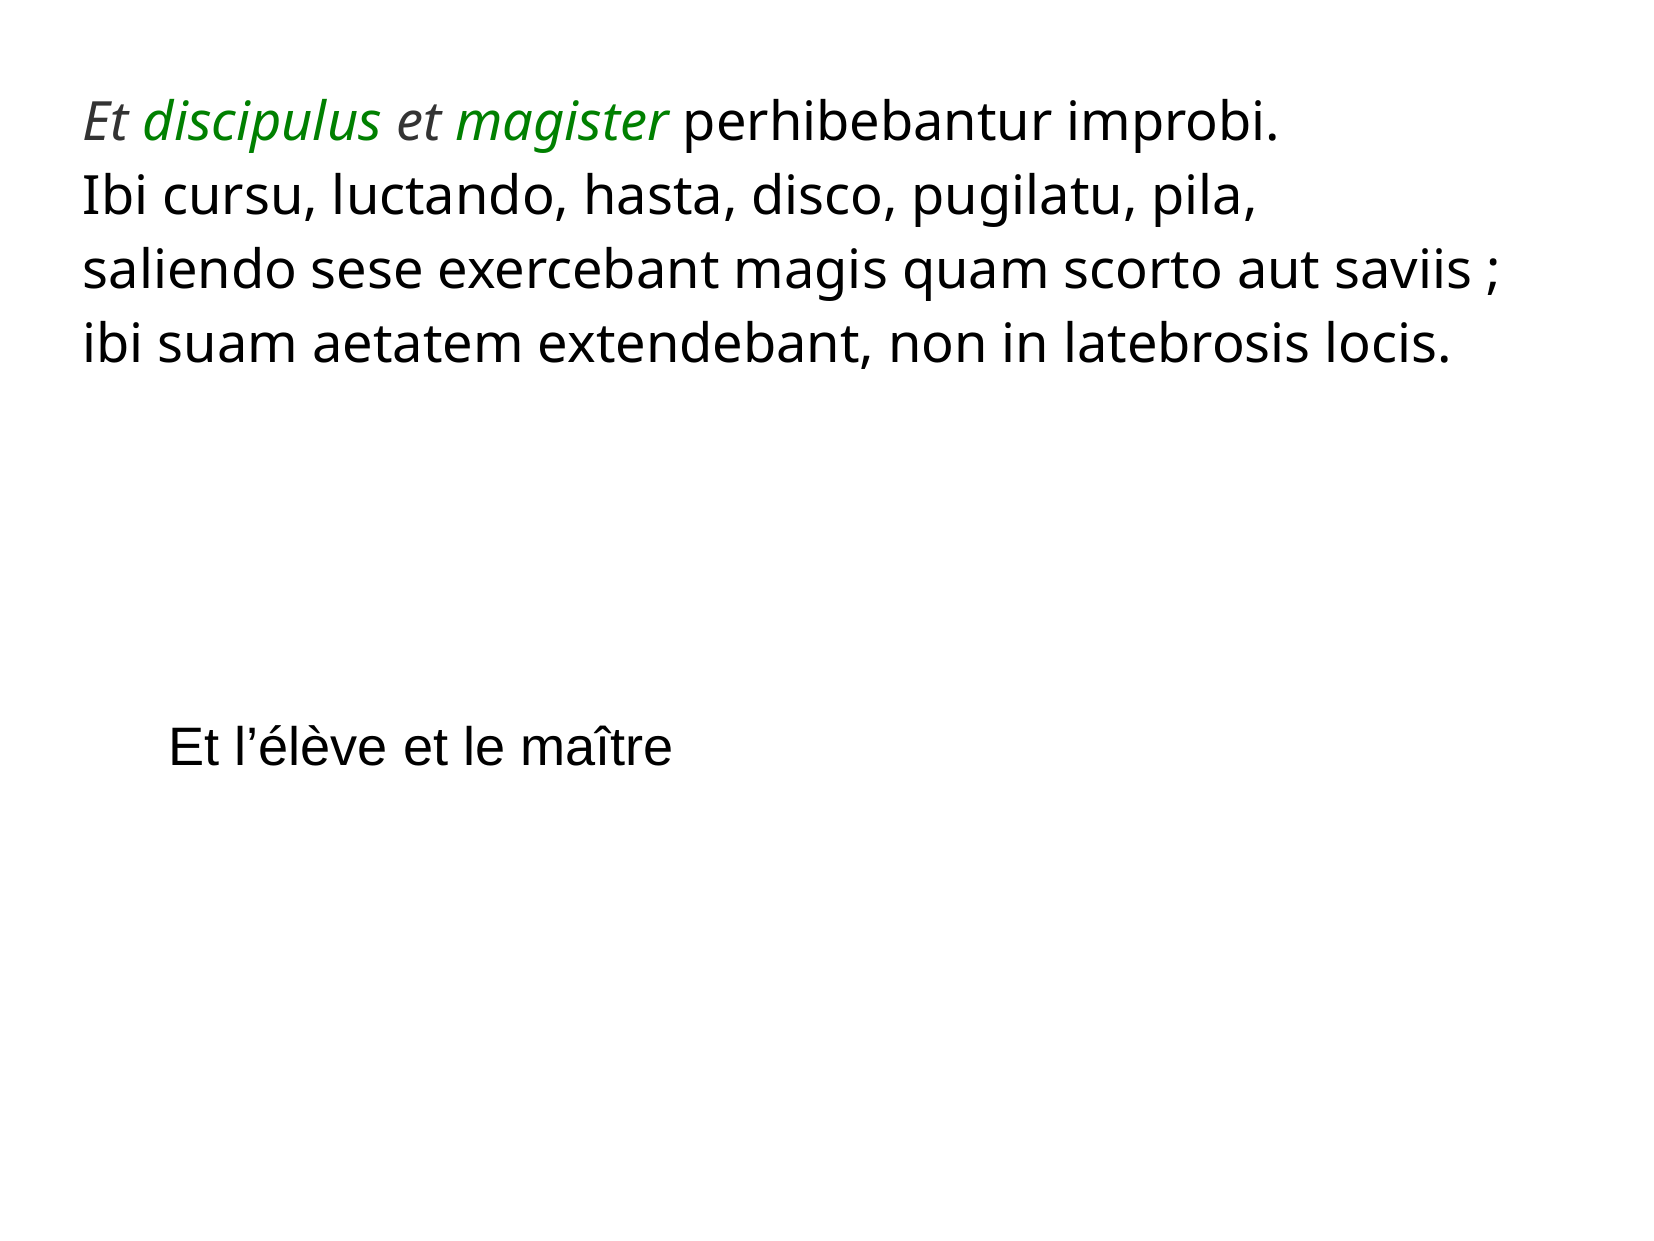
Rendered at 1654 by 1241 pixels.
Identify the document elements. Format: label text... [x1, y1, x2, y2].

text_box Et l’élève et le maître [153, 708, 1406, 785]
list Et discipulus et magister perhibebantur improbi. Ibi cursu, luctando, hasta, disco, pugilatu, pila, saliendo sese exercebant magis quam scorto aut saviis ; ibi suam aetatem extendebant, non in latebrosis locis. [82, 82, 1571, 1109]
